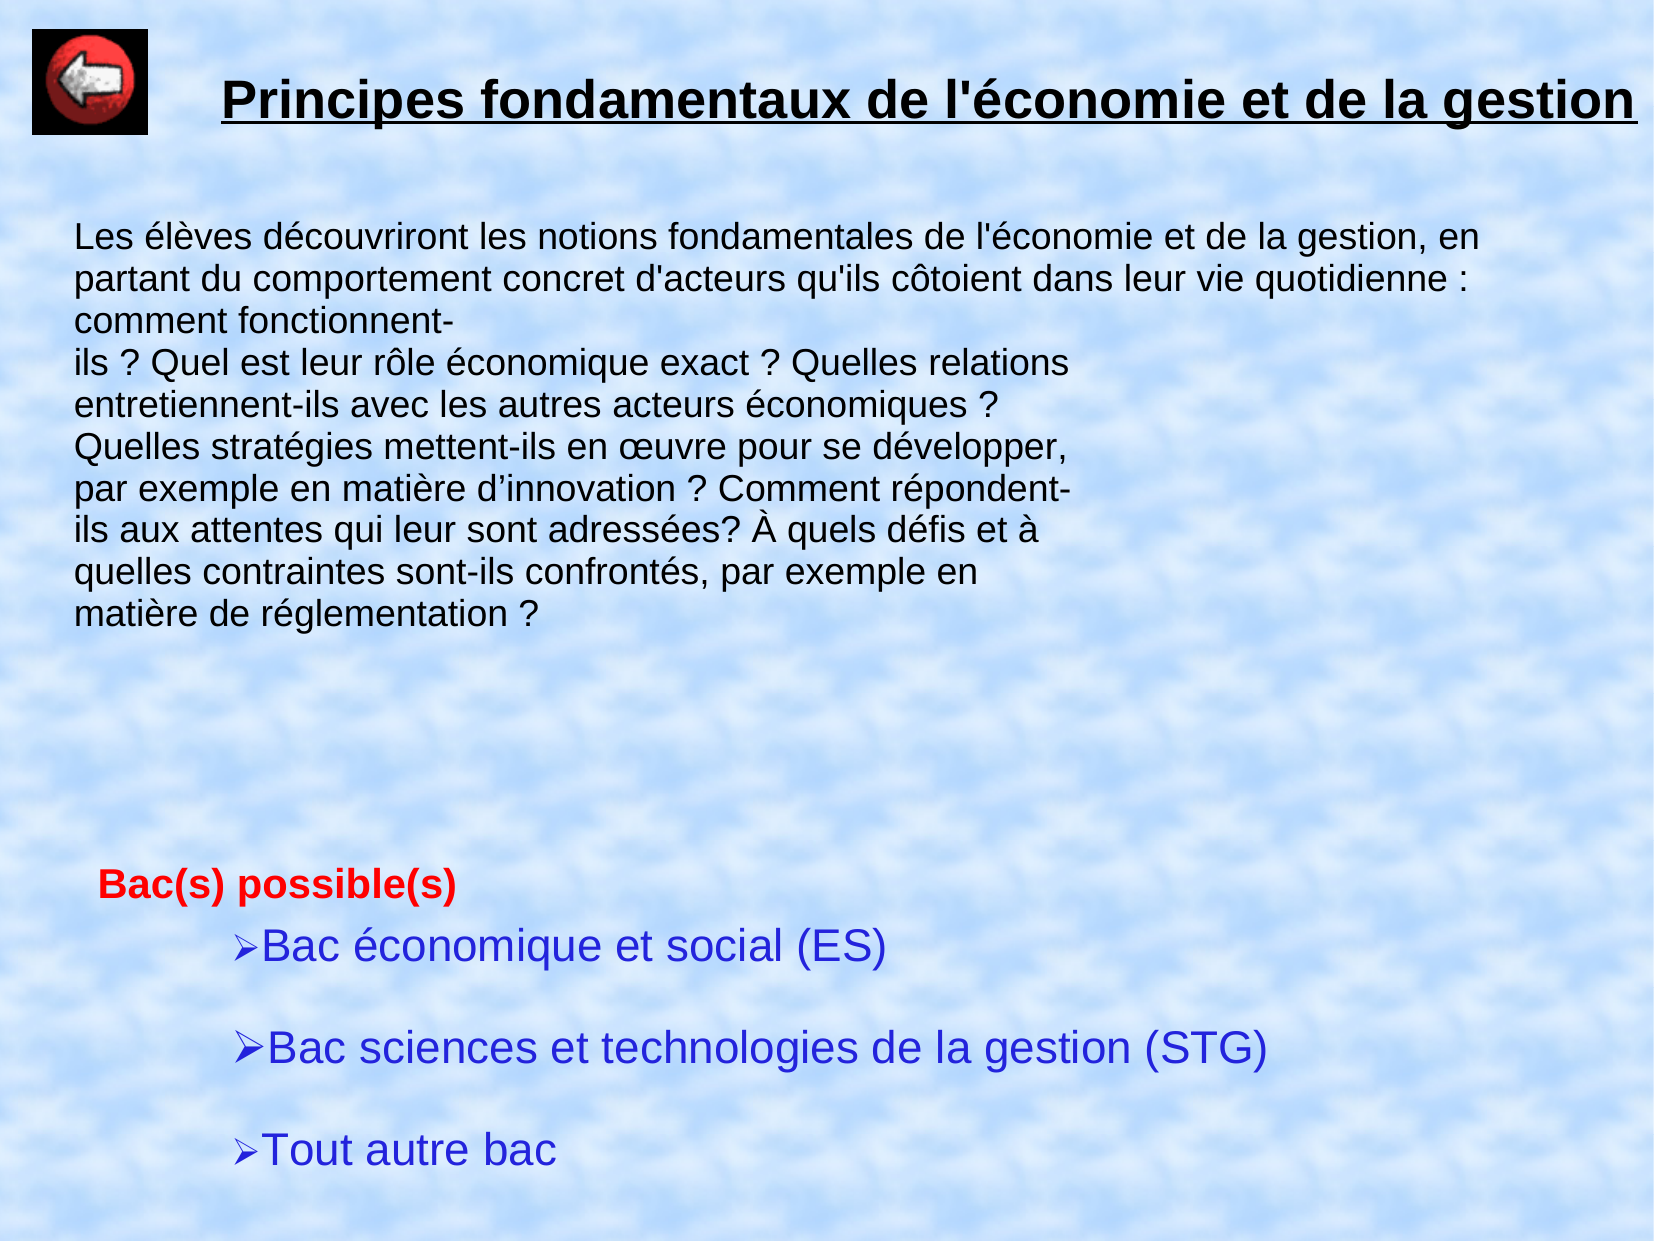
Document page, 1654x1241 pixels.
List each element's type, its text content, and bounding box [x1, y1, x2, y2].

text_box Bac(s) possible(s) [82, 853, 473, 916]
picture [0, 0, 1654, 1241]
text_box Principes fondamentaux de l'économie et de la gestion [206, 58, 1654, 198]
text_box Bac économique et social (ES) Bac sciences et technologies de la gestion (STG) Tout autre bac [216, 910, 1457, 1207]
text_box Les élèves découvriront les notions fondamentales de l'économie et de la gestion, en partant du comportement concret d'acteurs qu'ils côtoient dans leur vie quotidienne : comment fonctionnent- ils ? Quel est leur rôle économique exact ? Quelles relations entretiennent-ils avec les autres acteurs économiques ? Quelles stratégies mettent-ils en œuvre pour se développer, par exemple en matière d’innovation ? Comment répondent- ils aux attentes qui leur sont adressées? À quels défis et à quelles contraintes sont-ils confrontés, par exemple en matière de réglementation ? [59, 206, 1595, 945]
